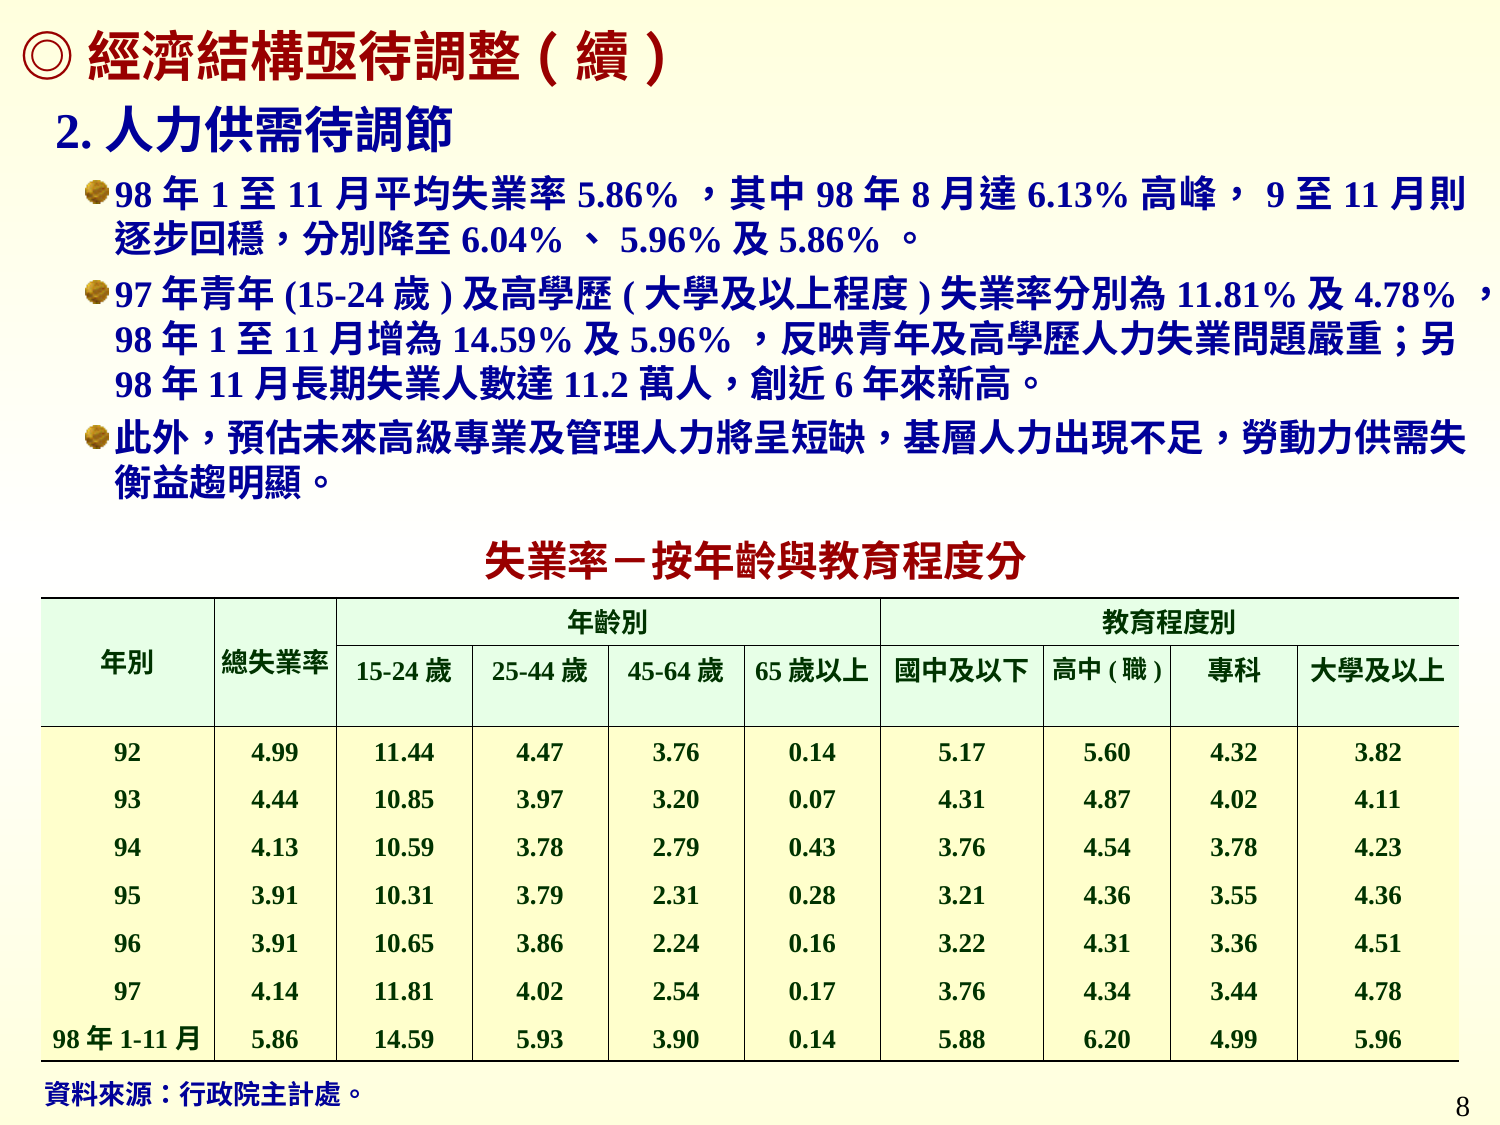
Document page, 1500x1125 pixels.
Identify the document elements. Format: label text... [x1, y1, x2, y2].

table_cell 3.91 [215, 918, 336, 966]
table_cell 5.86 [215, 1014, 336, 1060]
table_cell 3.86 [473, 918, 608, 966]
table_cell 3.20 [609, 774, 744, 822]
text_box 2.人力供需待調節 [0, 87, 520, 171]
text_box 98年1至11月平均失業率5.86%，其中98年8月達6.13%高峰，9至11月則逐步回穩，分別降至6.04%、5.96%及5.86%。 97年青年(15-24歲)及高學歷(大學及以上程度)失業率分別為11.81%及4.78%，98年1至11月增為14.59%及5.96%，反映青年及高學歷人力失業問題嚴重；另98年11月長期失業人數達11.2萬人，創近6年來新高。 此外，預估未來高級專業及管理人力將呈短缺，基層人力出現不足，勞動力供需失衡益趨明顯。 [70, 162, 1483, 513]
table_cell 專科 [1171, 646, 1297, 726]
table_cell 4.34 [1044, 966, 1170, 1014]
table_cell 4.11 [1298, 774, 1459, 822]
table_cell 97 [41, 966, 214, 1014]
table_cell 25-44歲 [473, 646, 608, 726]
table_cell 94 [41, 822, 214, 870]
table_cell 4.87 [1044, 774, 1170, 822]
table_cell 10.85 [337, 774, 472, 822]
table_cell 0.43 [745, 822, 880, 870]
text_box 失業率－按年齡與教育程度分 [47, 527, 1465, 593]
table_cell 92 [41, 727, 214, 774]
table_header 年齡別 [337, 599, 880, 645]
table_cell 45-64歲 [609, 646, 744, 726]
table_cell 4.02 [1171, 774, 1297, 822]
table_cell 3.22 [881, 918, 1043, 966]
table_cell 4.54 [1044, 822, 1170, 870]
table_cell 2.79 [609, 822, 744, 870]
table_cell 4.99 [1171, 1014, 1297, 1060]
table_cell 6.20 [1044, 1014, 1170, 1060]
table_cell 4.36 [1298, 870, 1459, 918]
table_cell 95 [41, 870, 214, 918]
table_cell 3.36 [1171, 918, 1297, 966]
table_cell 0.14 [745, 1014, 880, 1060]
table_cell 4.13 [215, 822, 336, 870]
table_cell 4.78 [1298, 966, 1459, 1014]
table_cell 3.55 [1171, 870, 1297, 918]
table_cell 4.31 [1044, 918, 1170, 966]
table_cell 10.65 [337, 918, 472, 966]
table_cell 高中(職) [1044, 646, 1170, 726]
table_cell 4.02 [473, 966, 608, 1014]
table_cell 96 [41, 918, 214, 966]
table_cell 大學及以上 [1298, 646, 1459, 726]
table_cell 2.31 [609, 870, 744, 918]
table_cell 4.14 [215, 966, 336, 1014]
table_cell 0.14 [745, 727, 880, 774]
table_cell 5.96 [1298, 1014, 1459, 1060]
table_cell 3.79 [473, 870, 608, 918]
table_cell 4.31 [881, 774, 1043, 822]
table_cell 3.78 [1171, 822, 1297, 870]
table_header 總失業率 [215, 599, 336, 726]
table_cell 0.17 [745, 966, 880, 1014]
table_cell 93 [41, 774, 214, 822]
table_cell 3.97 [473, 774, 608, 822]
table_cell 0.07 [745, 774, 880, 822]
table_cell 4.44 [215, 774, 336, 822]
table_cell 國中及以下 [881, 646, 1043, 726]
table_cell 10.31 [337, 870, 472, 918]
table_cell 3.76 [881, 966, 1043, 1014]
table_cell 5.17 [881, 727, 1043, 774]
table_cell 4.36 [1044, 870, 1170, 918]
table_cell 3.76 [609, 727, 744, 774]
table_cell 98年1-11月 [41, 1014, 214, 1060]
table_cell 4.47 [473, 727, 608, 774]
table_cell 14.59 [337, 1014, 472, 1060]
table_cell 3.82 [1298, 727, 1459, 774]
table_cell 4.32 [1171, 727, 1297, 774]
table_cell 3.90 [609, 1014, 744, 1060]
text_box 資料來源：行政院主計處。 [29, 1066, 529, 1118]
table_cell 3.44 [1171, 966, 1297, 1014]
text_box ◎經濟結構亟待調整(續) [5, 15, 922, 96]
table_cell 3.91 [215, 870, 336, 918]
table_cell 3.76 [881, 822, 1043, 870]
table_cell 2.24 [609, 918, 744, 966]
table_cell 10.59 [337, 822, 472, 870]
table_cell 65歲以上 [745, 646, 880, 726]
table_cell 5.93 [473, 1014, 608, 1060]
table_cell 5.60 [1044, 727, 1170, 774]
picture [85, 280, 109, 304]
table_cell 5.88 [881, 1014, 1043, 1060]
table_header 年別 [41, 599, 214, 726]
table_cell 11.81 [337, 966, 472, 1014]
table_header 教育程度別 [881, 599, 1459, 645]
table_cell 4.99 [215, 727, 336, 774]
table_cell 0.16 [745, 918, 880, 966]
picture [85, 180, 109, 204]
table_cell 15-24歲 [337, 646, 472, 726]
table_cell 3.78 [473, 822, 608, 870]
table_cell 11.44 [337, 727, 472, 774]
picture [85, 425, 109, 449]
table_cell 2.54 [609, 966, 744, 1014]
table_cell 4.51 [1298, 918, 1459, 966]
table_cell 0.28 [745, 870, 880, 918]
table_cell 4.23 [1298, 822, 1459, 870]
table_cell 3.21 [881, 870, 1043, 918]
